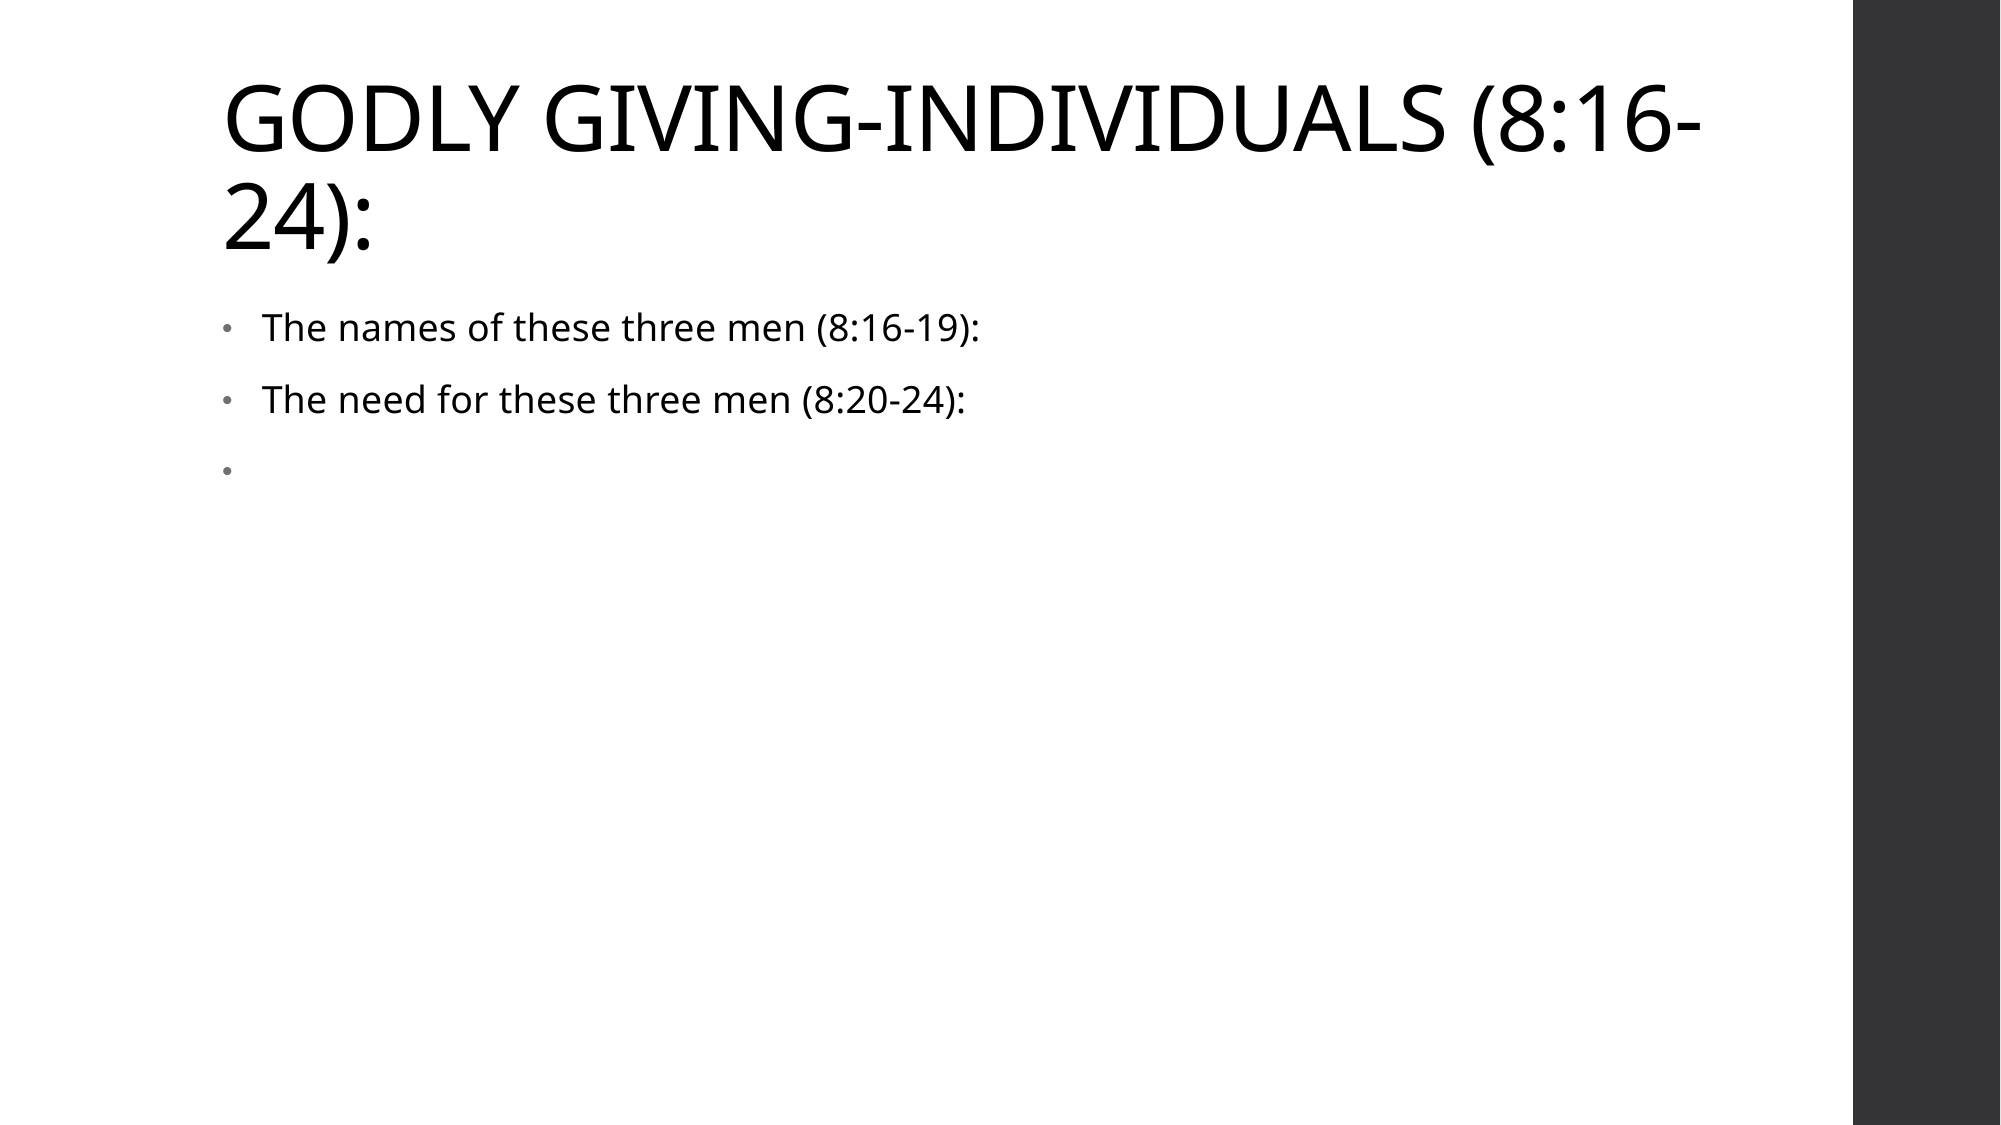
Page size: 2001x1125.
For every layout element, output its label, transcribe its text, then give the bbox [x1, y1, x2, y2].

title GODLY GIVING-INDIVIDUALS (8:16-24): [206, 60, 1797, 278]
list The names of these three men (8:16-19): The need for these three men (8:20-24): [206, 299, 1617, 1014]
